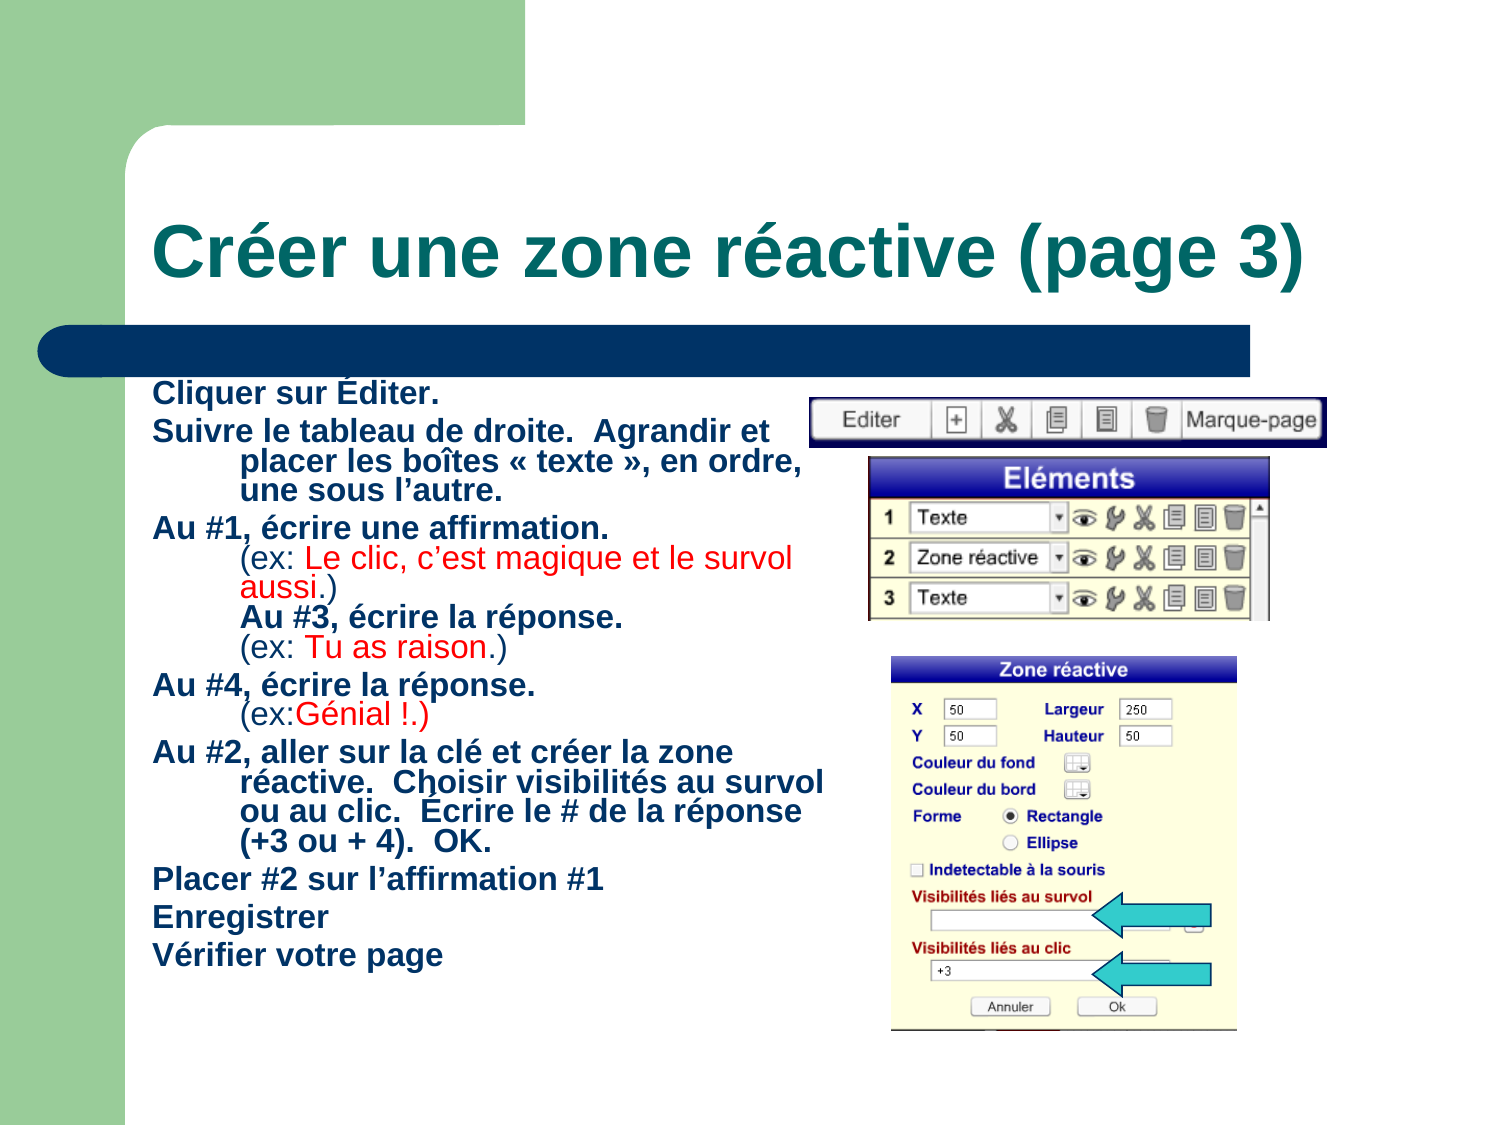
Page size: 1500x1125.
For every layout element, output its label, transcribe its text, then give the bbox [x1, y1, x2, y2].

text_box [1092, 952, 1211, 997]
picture [809, 397, 1327, 448]
text_box [1092, 893, 1211, 938]
picture [891, 656, 1237, 1031]
picture [868, 456, 1270, 621]
title Créer une zone réactive (page 3) [136, 136, 1414, 301]
list Cliquer sur Éditer. Suivre le tableau de droite. Agrandir et placer les boîtes « texte », en ordre, une sous l’autre. Au #1, écrire une affirmation. (ex: Le clic, c’est magique et le survol aussi.) Au #3, écrire la réponse. (ex: Tu as raison.) Au #4, écrire la réponse. (ex:Génial !.) Au #2, aller sur la clé et créer la zone réactive. Choisir visibilités au survol ou au clic. Écrire le # de la réponse (+3 ou + 4). OK. Placer #2 sur l’affirmation #1 Enregistrer Vérifier votre page [137, 373, 857, 1035]
